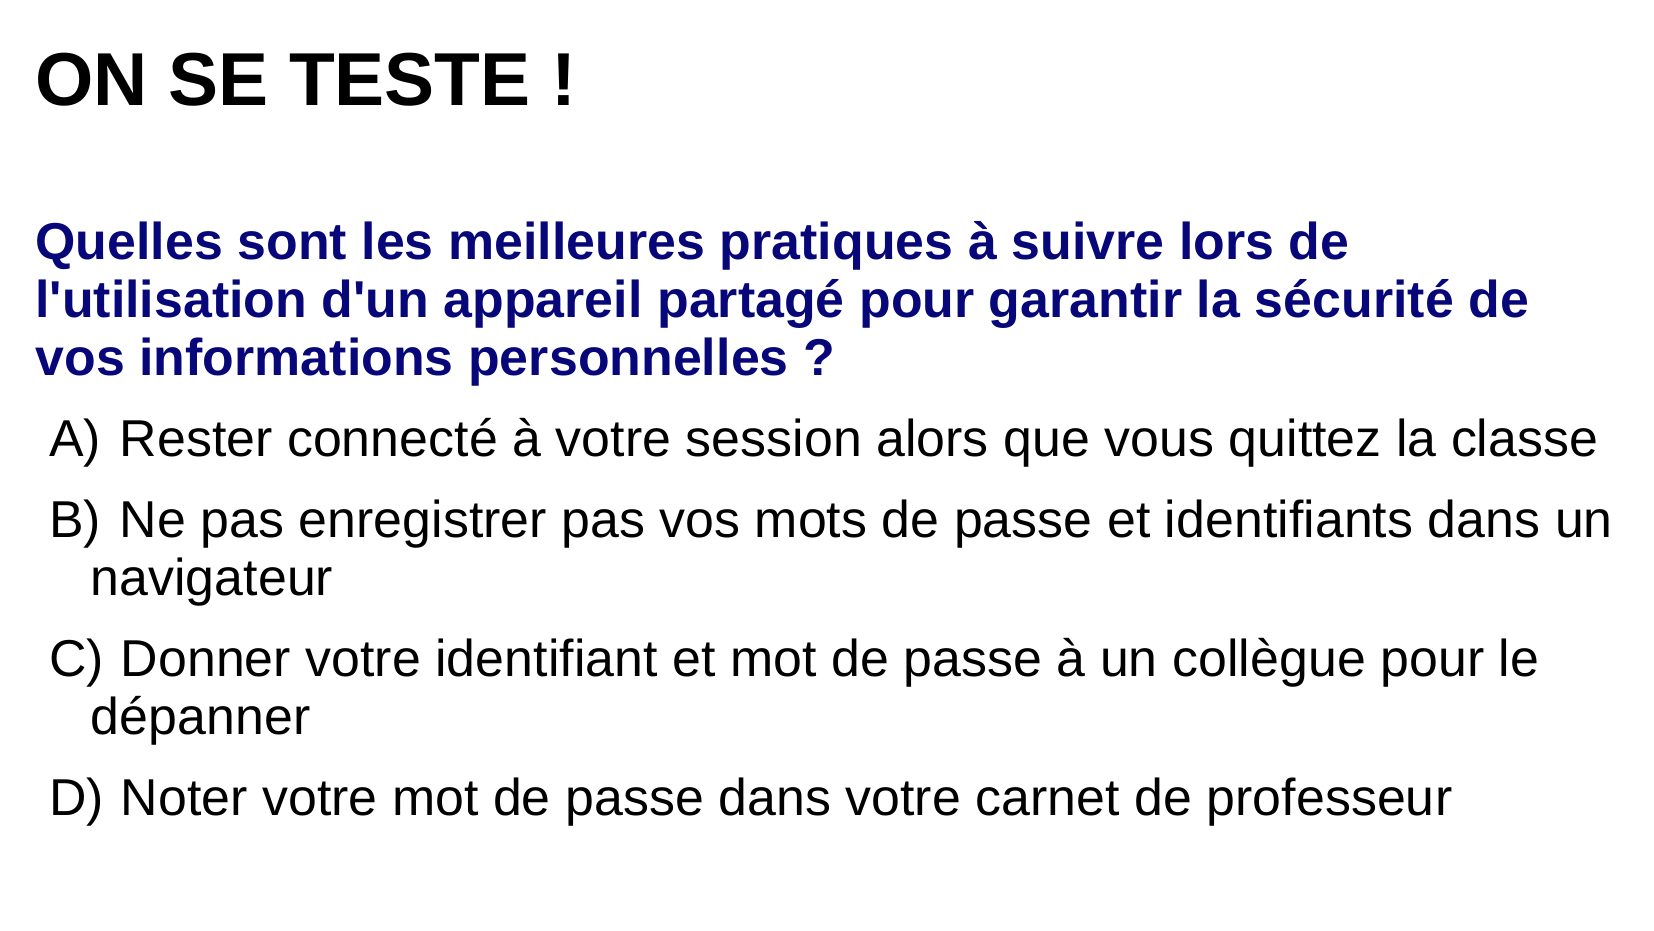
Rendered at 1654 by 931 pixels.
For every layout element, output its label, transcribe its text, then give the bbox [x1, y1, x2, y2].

list Quelles sont les meilleures pratiques à suivre lors de l'utilisation d'un appareil partagé pour garantir la sécurité de vos informations personnelles ? Rester connecté à votre session alors que vous quittez la classe Ne pas enregistrer pas vos mots de passe et identifiants dans un navigateur Donner votre identifiant et mot de passe à un collègue pour le dépanner Noter votre mot de passe dans votre carnet de professeur [35, 212, 1619, 875]
title On se teste ! [35, 37, 1619, 142]
